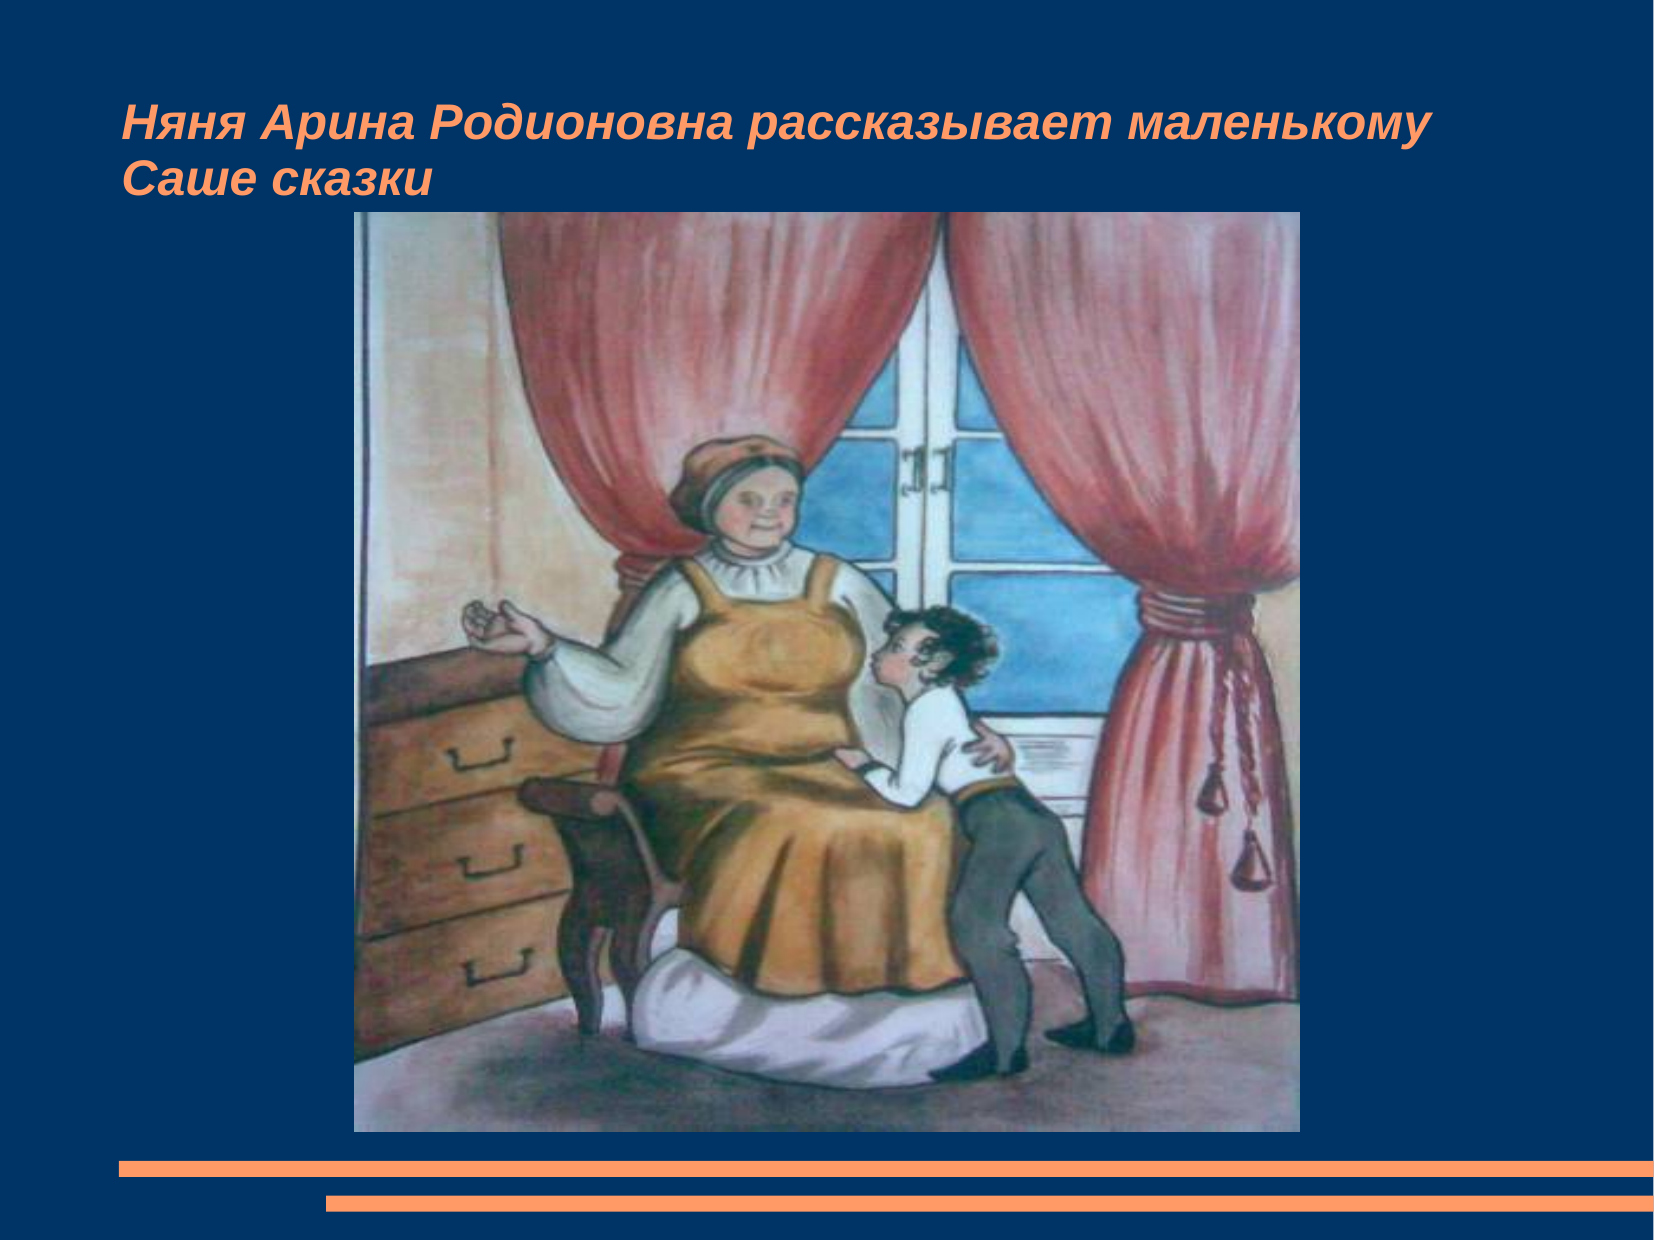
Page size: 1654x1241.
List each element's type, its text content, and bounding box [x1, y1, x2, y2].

title Няня Арина Родионовна рассказывает маленькому Саше сказки [121, 46, 1534, 254]
picture [354, 212, 1300, 1132]
